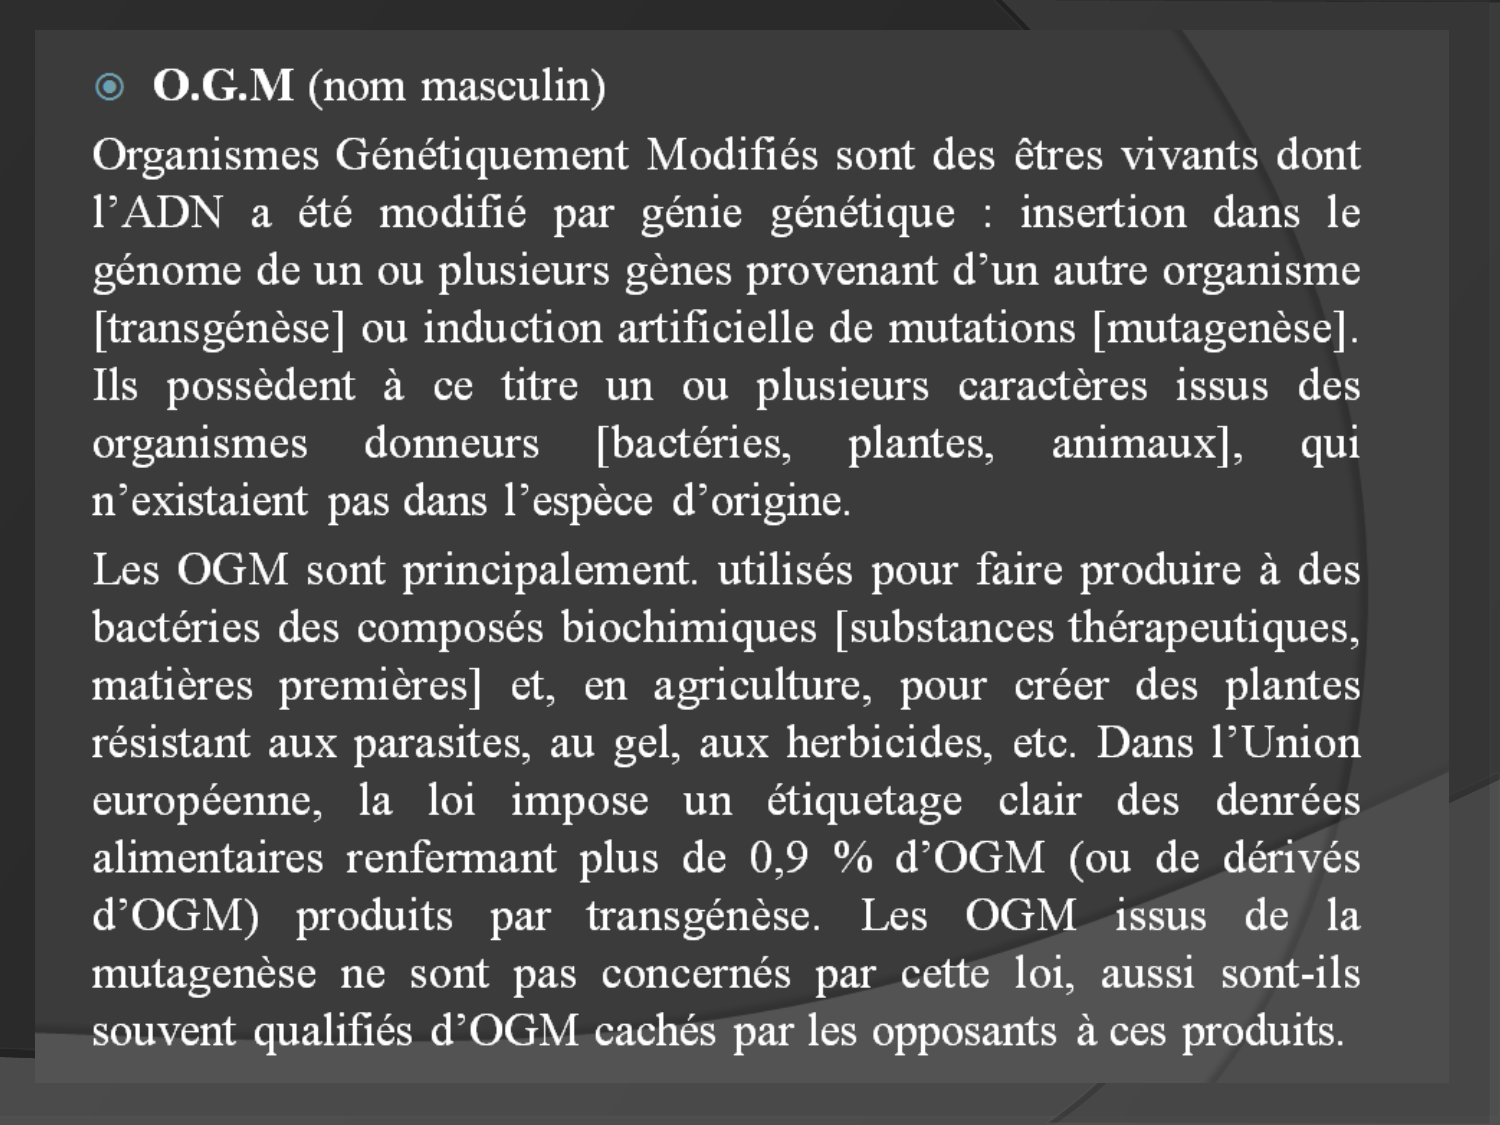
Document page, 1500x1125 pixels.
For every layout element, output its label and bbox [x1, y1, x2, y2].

picture [35, 30, 1449, 1083]
